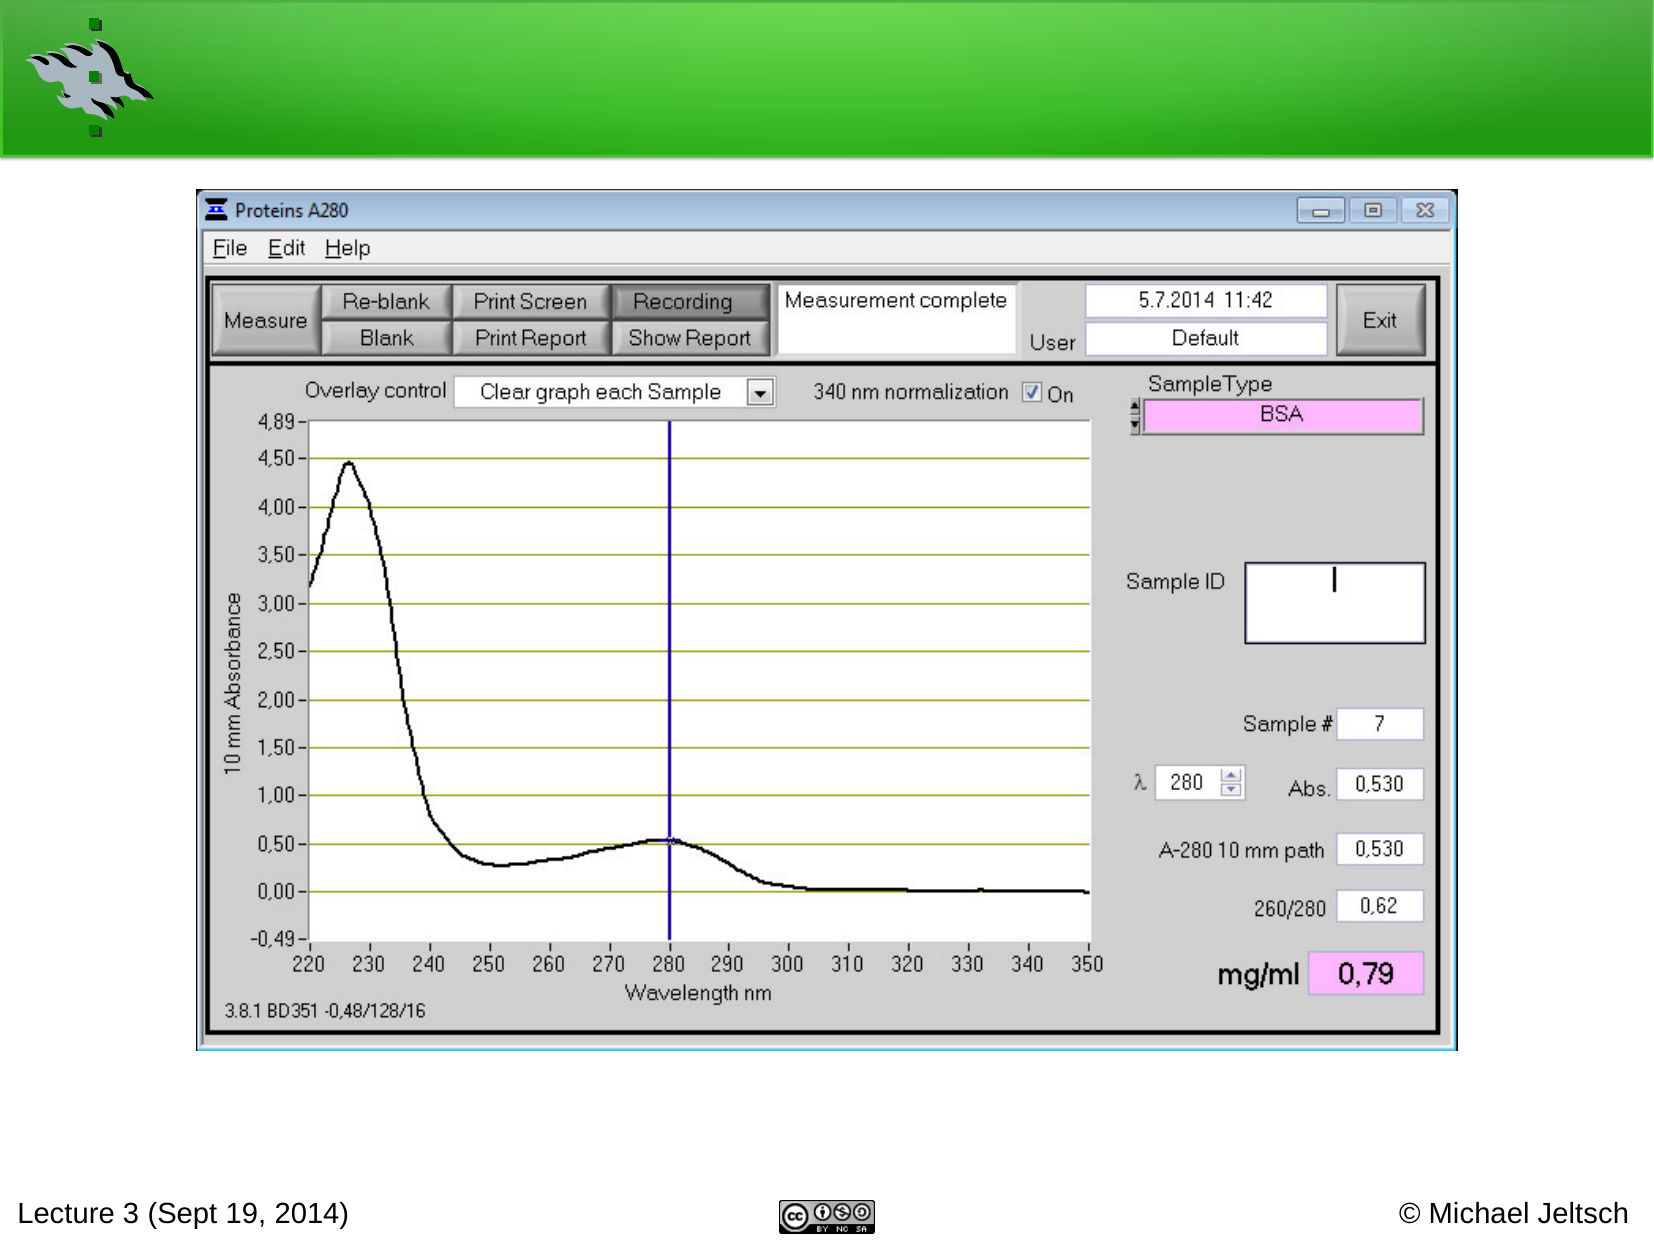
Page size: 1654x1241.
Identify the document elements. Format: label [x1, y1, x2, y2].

picture [779, 1200, 875, 1234]
picture [196, 189, 1458, 1051]
